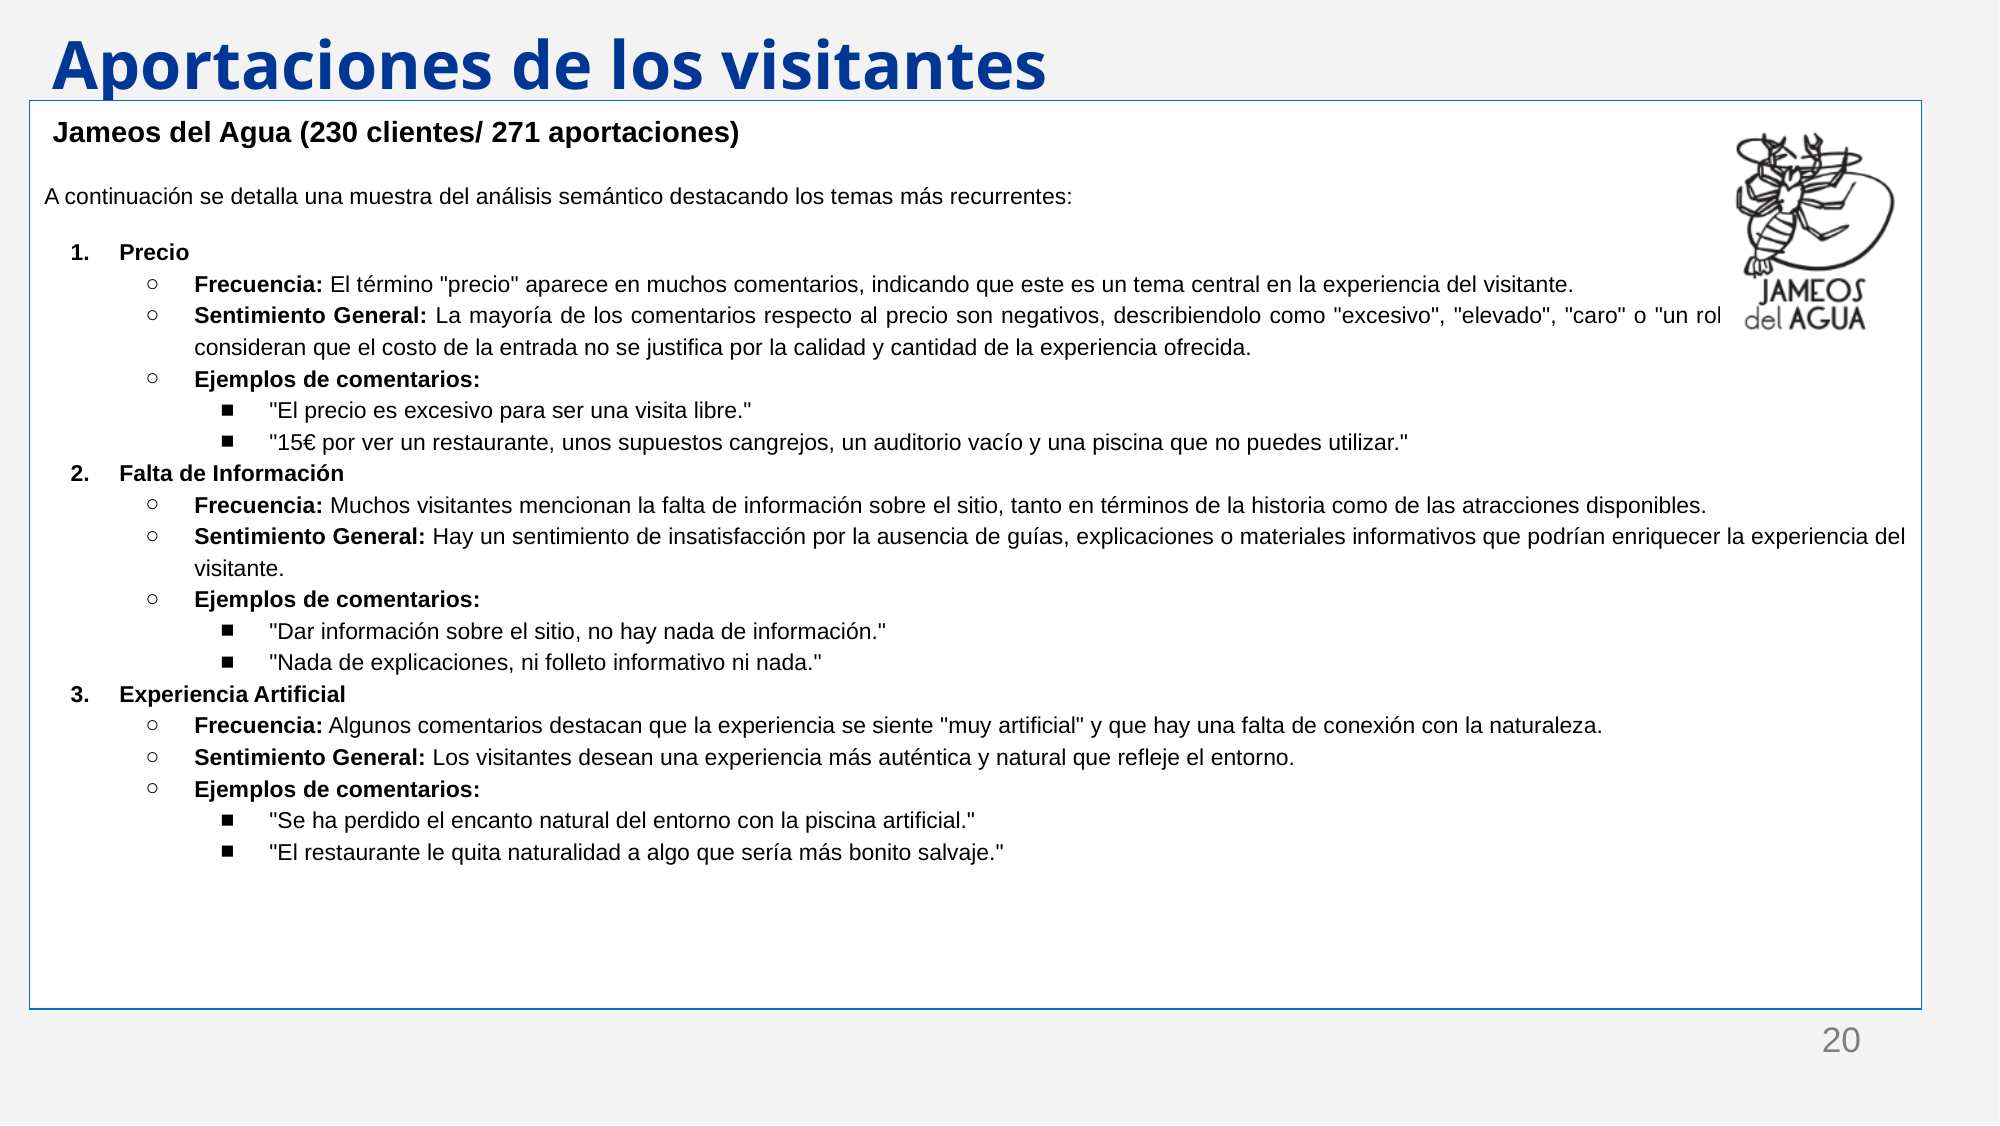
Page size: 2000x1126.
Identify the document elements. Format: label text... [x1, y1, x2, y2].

text_box Jameos del Agua (230 clientes/ 271 aportaciones) A continuación se detalla una muestra del análisis semántico destacando los temas más recurrentes: Precio Frecuencia: El término "precio" aparece en muchos comentarios, indicando que este es un tema central en la experiencia del visitante. Sentimiento General: La mayoría de los comentarios respecto al precio son negativos, describiendolo como "excesivo", "elevado", "caro" o "un robo". Los visitantes consideran que el costo de la entrada no se justifica por la calidad y cantidad de la experiencia ofrecida. Ejemplos de comentarios: "El precio es excesivo para ser una visita libre." "15€ por ver un restaurante, unos supuestos cangrejos, un auditorio vacío y una piscina que no puedes utilizar." Falta de Información Frecuencia: Muchos visitantes mencionan la falta de información sobre el sitio, tanto en términos de la historia como de las atracciones disponibles. Sentimiento General: Hay un sentimiento de insatisfacción por la ausencia de guías, explicaciones o materiales informativos que podrían enriquecer la experiencia del visitante. Ejemplos de comentarios: "Dar información sobre el sitio, no hay nada de información." "Nada de explicaciones, ni folleto informativo ni nada." Experiencia Artificial Frecuencia: Algunos comentarios destacan que la experiencia se siente "muy artificial" y que hay una falta de conexión con la naturaleza. Sentimiento General: Los visitantes desean una experiencia más auténtica y natural que refleje el entorno. Ejemplos de comentarios: "Se ha perdido el encanto natural del entorno con la piscina artificial." "El restaurante le quita naturalidad a algo que sería más bonito salvaje." [29, 100, 1922, 1009]
slide_number <number> [1412, 1008, 1880, 1069]
text_box Aportaciones de los visitantes [52, 0, 1945, 126]
picture [1720, 114, 1909, 343]
